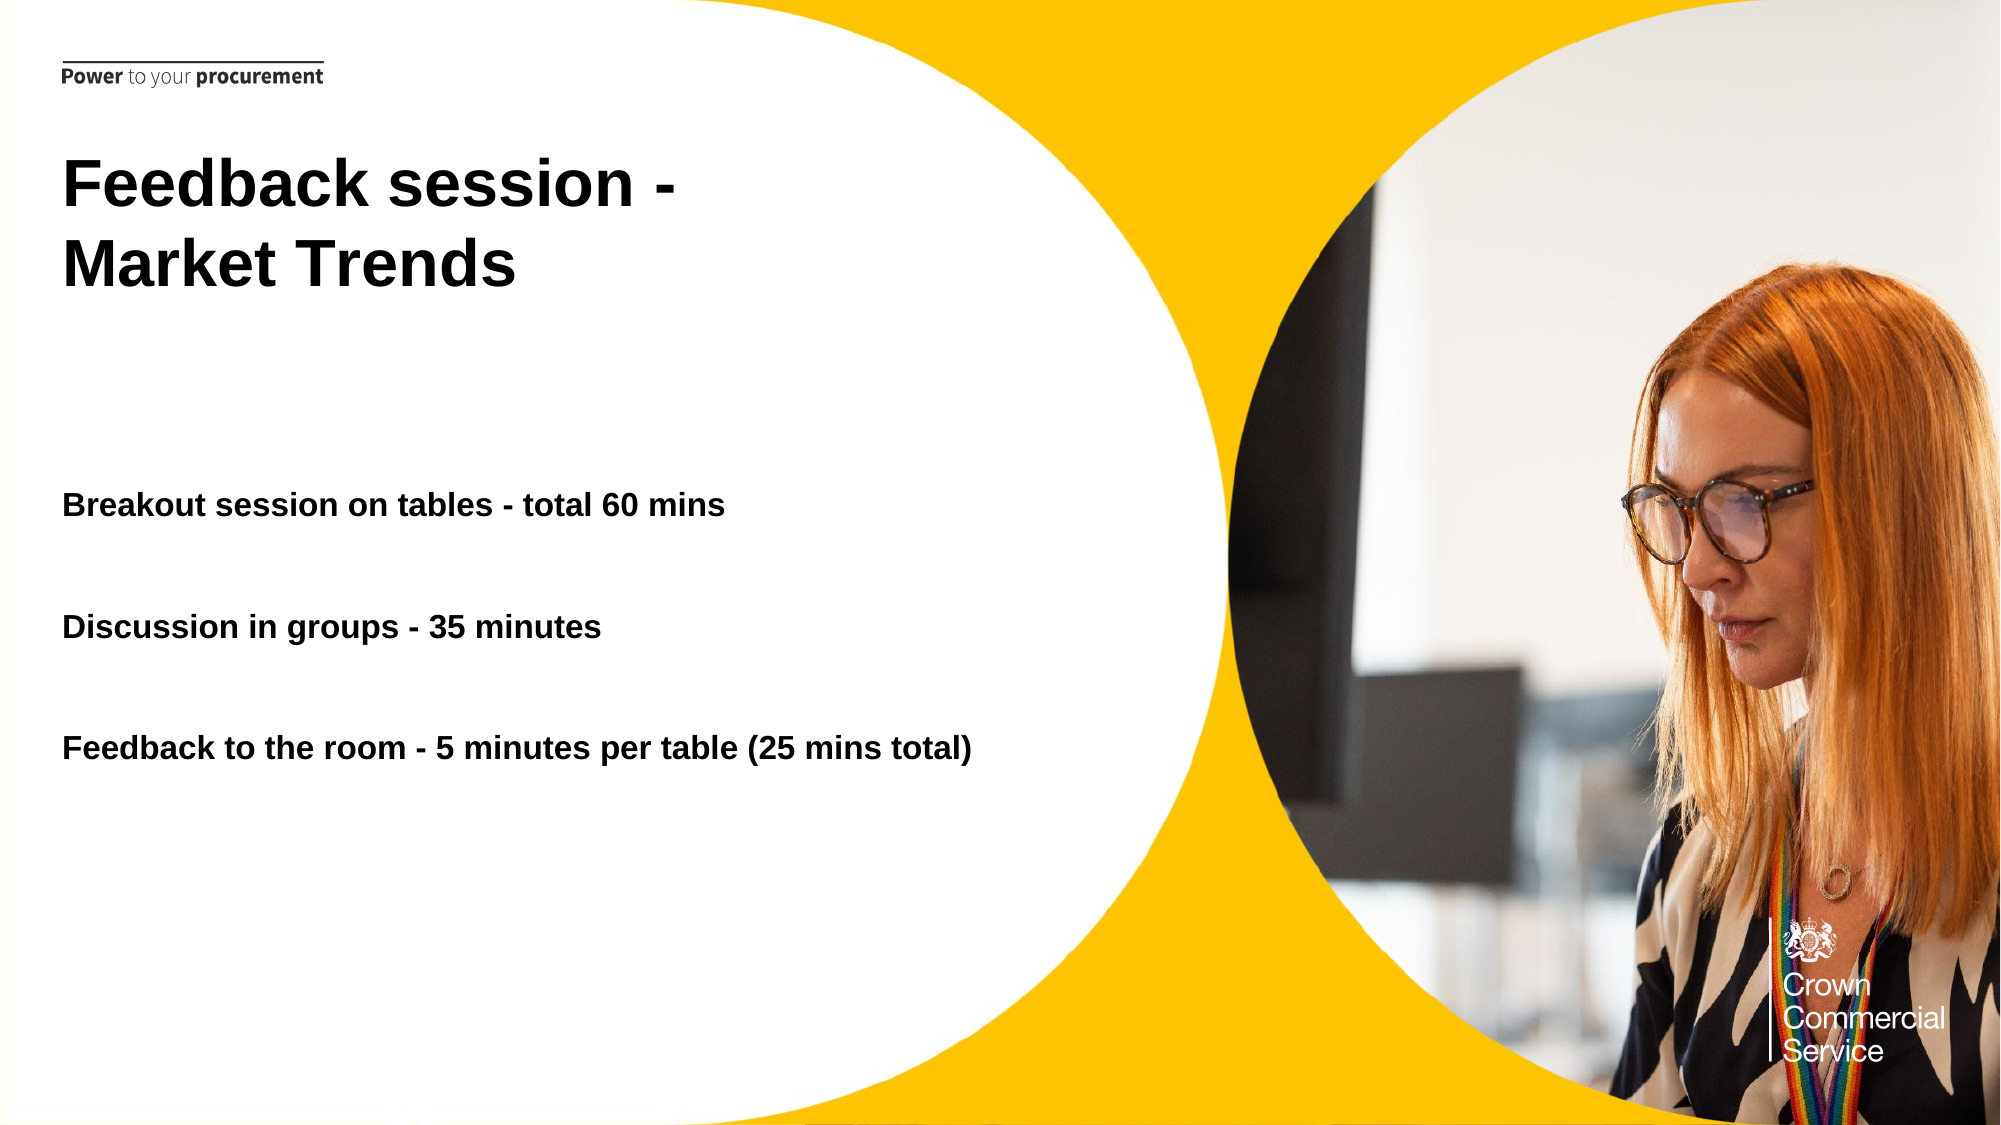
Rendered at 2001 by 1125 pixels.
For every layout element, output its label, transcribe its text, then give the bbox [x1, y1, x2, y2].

picture [1769, 917, 1944, 1063]
title Agenda [381, 913, 1835, 1053]
title Feedback session - Market Trends [62, 139, 698, 279]
title Breakout session on tables - total 60 mins Discussion in groups - 35 minutes Feedback to the room - 5 minutes per table (25 mins total) [62, 483, 1076, 1000]
